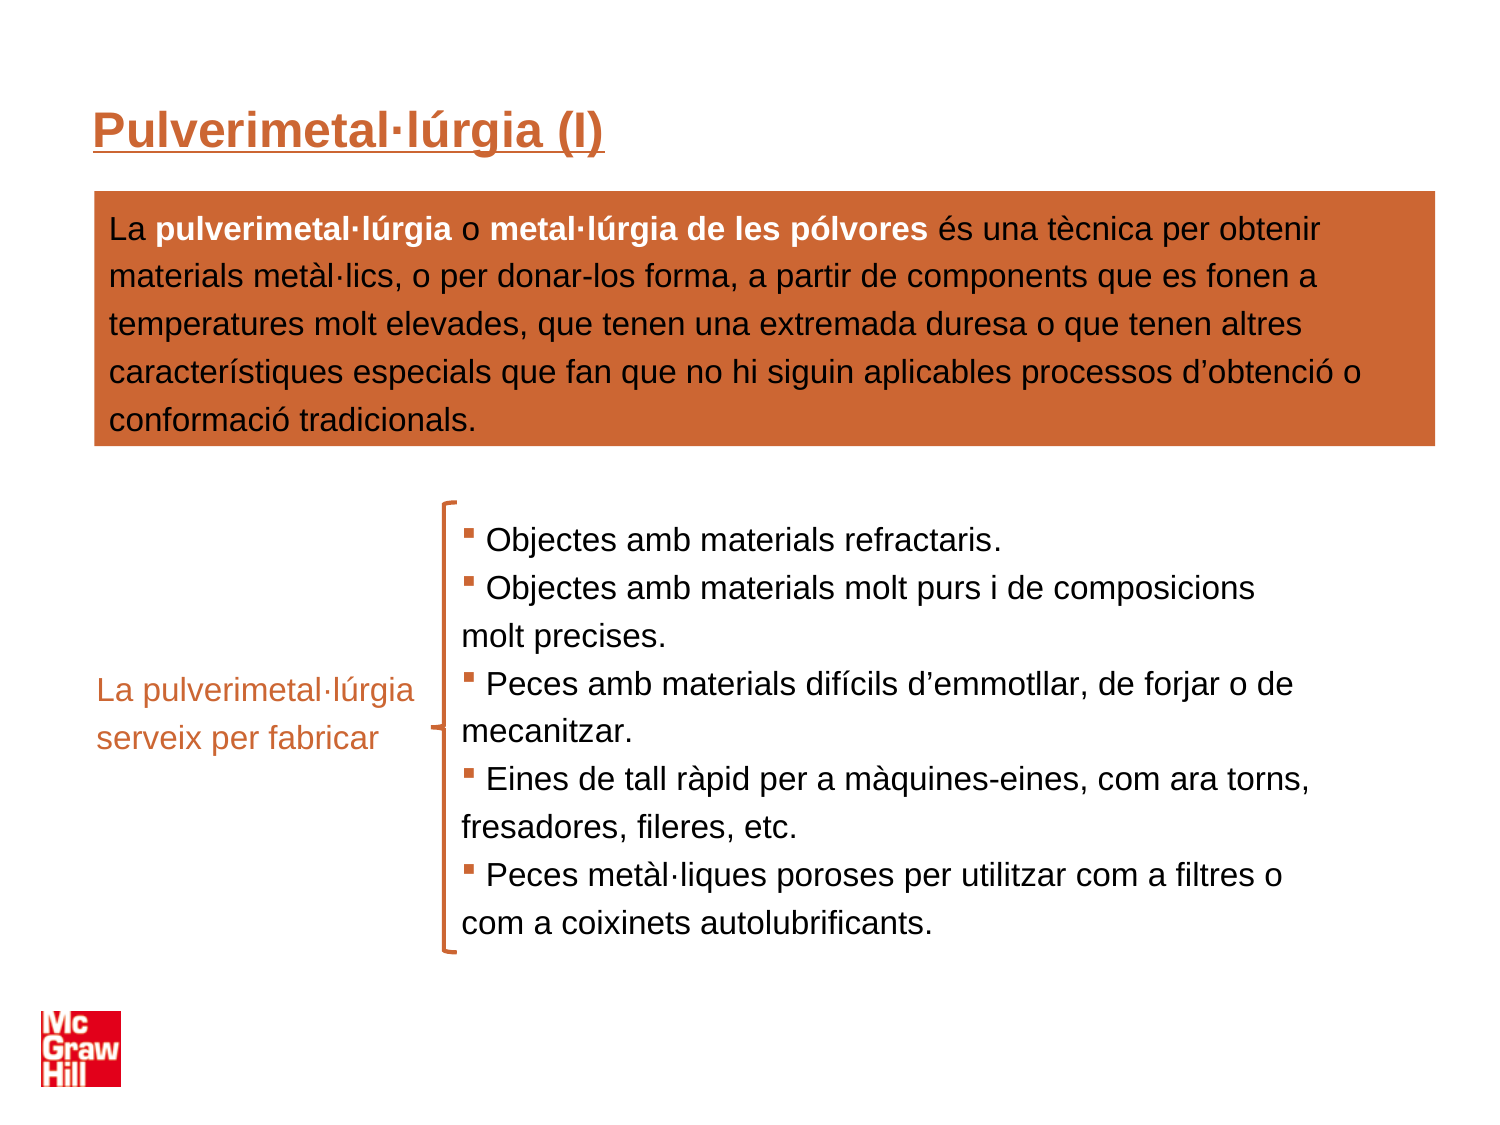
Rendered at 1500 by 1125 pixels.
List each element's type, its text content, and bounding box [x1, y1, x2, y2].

text_box Objectes amb materials refractaris. Objectes amb materials molt purs i de composicions molt precises. Peces amb materials difícils d’emmotllar, de forjar o de mecanitzar. Eines de tall ràpid per a màquines-eines, com ara torns, fresadores, fileres, etc. Peces metàl·liques poroses per utilitzar com a filtres o com a coixinets autolubrificants. [446, 502, 1329, 949]
text_box Pulverimetal·lúrgia (I) [78, 90, 1483, 226]
text_box La pulverimetal·lúrgia o metal·lúrgia de les pólvores és una tècnica per obtenir materials metàl·lics, o per donar-los forma, a partir de components que es fonen a temperatures molt elevades, que tenen una extremada duresa o que tenen altres característiques especials que fan que no hi siguin aplicables processos d’obtenció o conformació tradicionals. [94, 191, 1436, 447]
text_box La pulverimetal·lúrgia serveix per fabricar [81, 652, 441, 764]
chart [41, 1011, 121, 1087]
